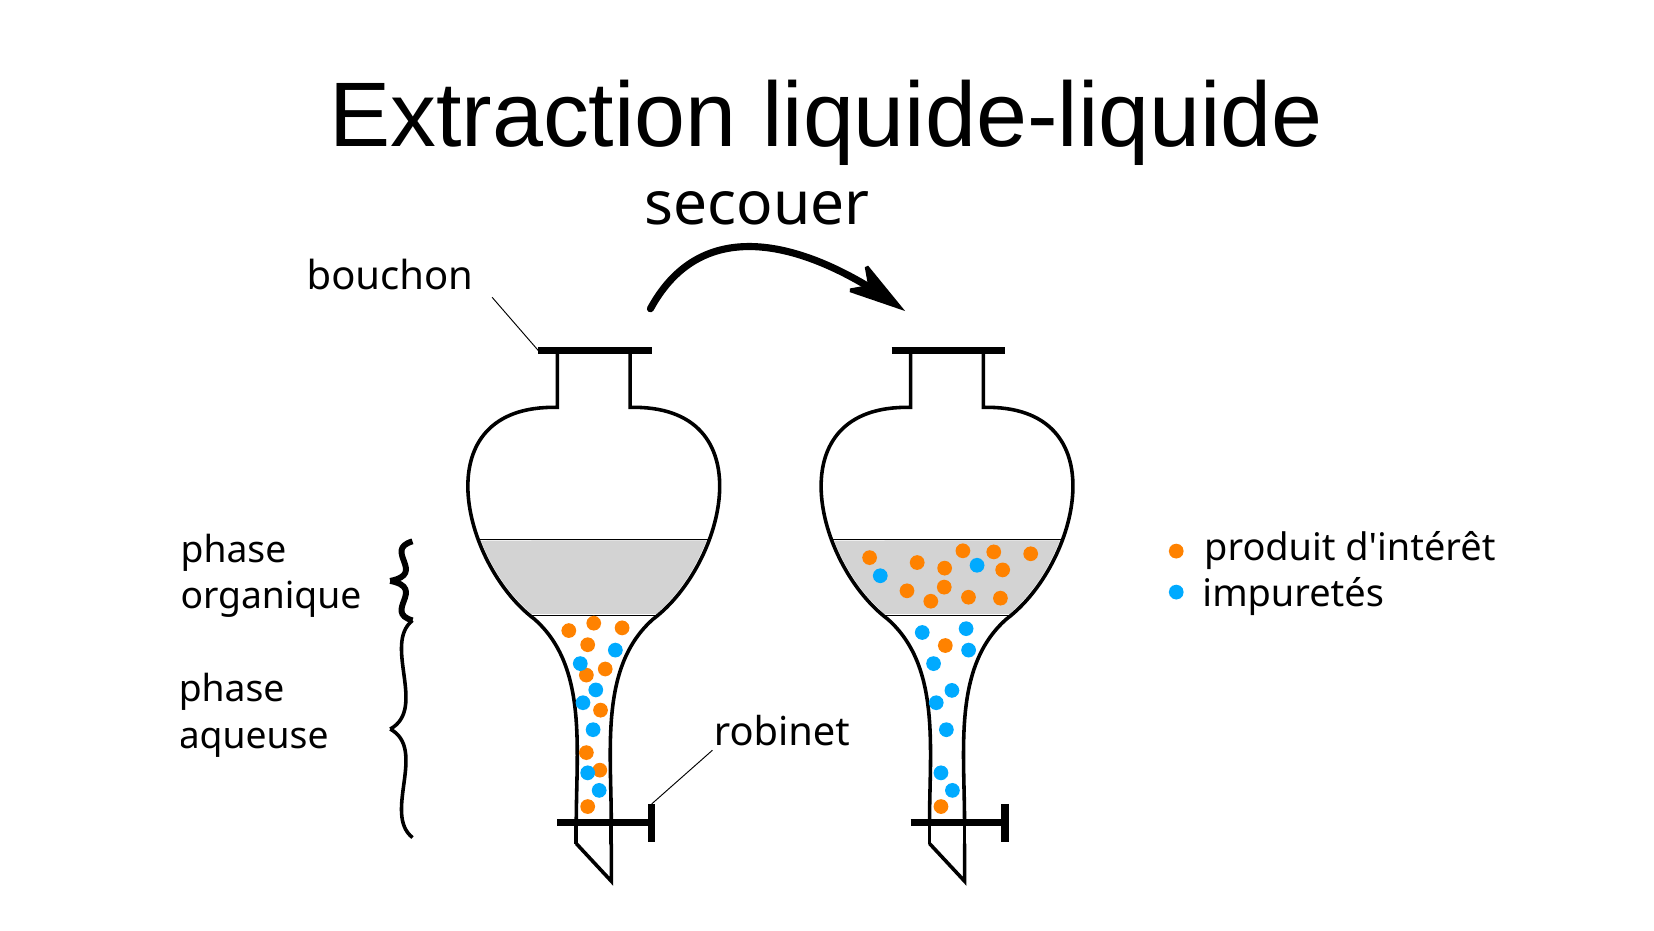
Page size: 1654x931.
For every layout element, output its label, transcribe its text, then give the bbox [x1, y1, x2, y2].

title Extraction liquide-liquide [82, 37, 1571, 193]
picture [181, 190, 1512, 886]
